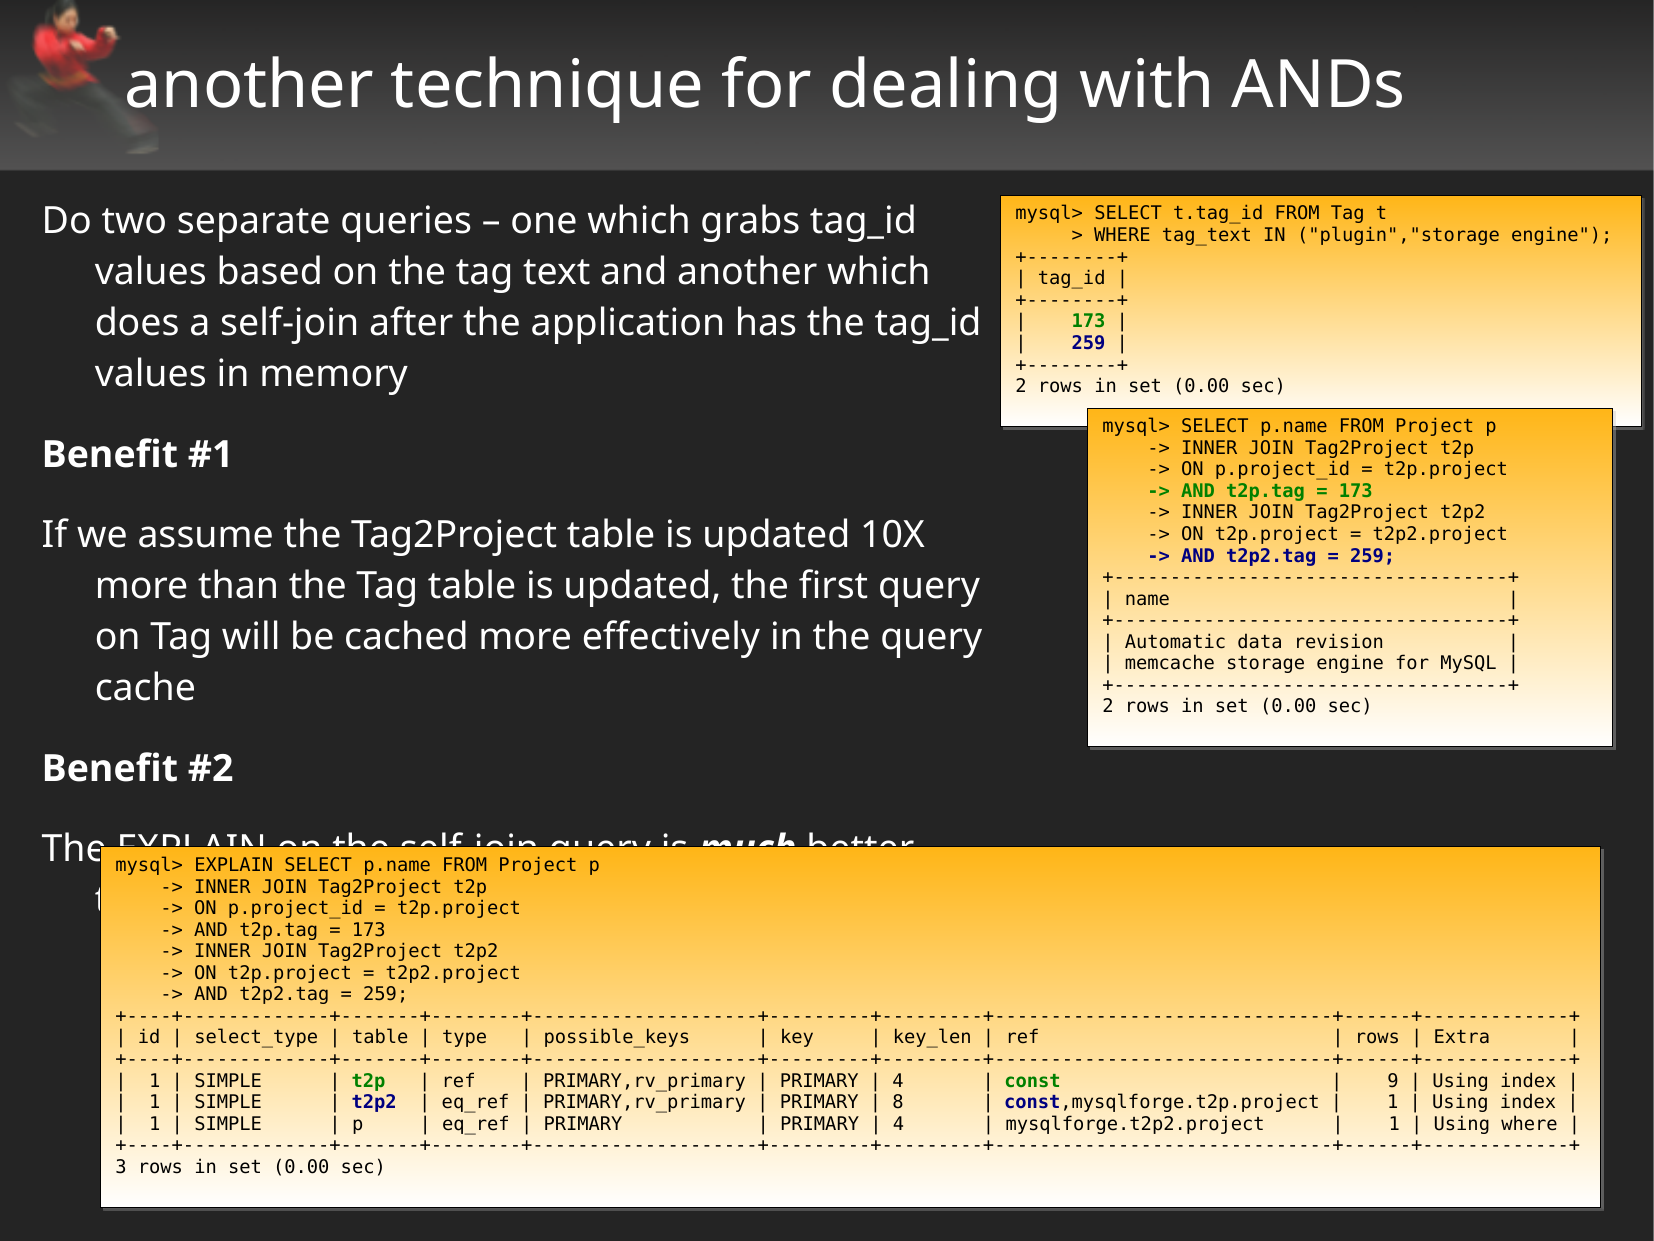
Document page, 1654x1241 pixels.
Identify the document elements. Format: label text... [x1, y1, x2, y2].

text_box mysql> SELECT t.tag_id FROM Tag t > WHERE tag_text IN ("plugin","storage engine"); +--------+ | tag_id | +--------+ | 173 | | 259 | +--------+ 2 rows in set (0.00 sec) [1000, 195, 1642, 427]
text_box mysql> EXPLAIN SELECT p.name FROM Project p -> INNER JOIN Tag2Project t2p -> ON p.project_id = t2p.project -> AND t2p.tag = 173 -> INNER JOIN Tag2Project t2p2 -> ON t2p.project = t2p2.project -> AND t2p2.tag = 259; +----+-------------+-------+--------+--------------------+---------+---------+------------------------------+------+-------------+ | id | select_type | table | type | possible_keys | key | key_len | ref | rows | Extra | +----+-------------+-------+--------+--------------------+---------+---------+------------------------------+------+-------------+ | 1 | SIMPLE | t2p | ref | PRIMARY,rv_primary | PRIMARY | 4 | const | 9 | Using index | | 1 | SIMPLE | t2p2 | eq_ref | PRIMARY,rv_primary | PRIMARY | 8 | const,mysqlforge.t2p.project | 1 | Using index | | 1 | SIMPLE | p | eq_ref | PRIMARY | PRIMARY | 4 | mysqlforge.t2p2.project | 1 | Using where | +----+-------------+-------+--------+--------------------+---------+---------+------------------------------+------+-------------+ 3 rows in set (0.00 sec) [100, 846, 1601, 1208]
title another technique for dealing with ANDs [124, 39, 1625, 125]
picture [0, 0, 1654, 1241]
list Do two separate queries – one which grabs tag_id values based on the tag text and another which does a self-join after the application has the tag_id values in memory Benefit #1 If we assume the Tag2Project table is updated 10X more than the Tag table is updated, the first query on Tag will be cached more effectively in the query cache Benefit #2 The EXPLAIN on the self-join query is much better than the HAVING COUNT(*) derived table solution [23, 193, 1003, 863]
text_box mysql> SELECT p.name FROM Project p -> INNER JOIN Tag2Project t2p -> ON p.project_id = t2p.project -> AND t2p.tag = 173 -> INNER JOIN Tag2Project t2p2 -> ON t2p.project = t2p2.project -> AND t2p2.tag = 259; +-----------------------------------+ | name | +-----------------------------------+ | Automatic data revision | | memcache storage engine for MySQL | +-----------------------------------+ 2 rows in set (0.00 sec) [1087, 408, 1613, 747]
